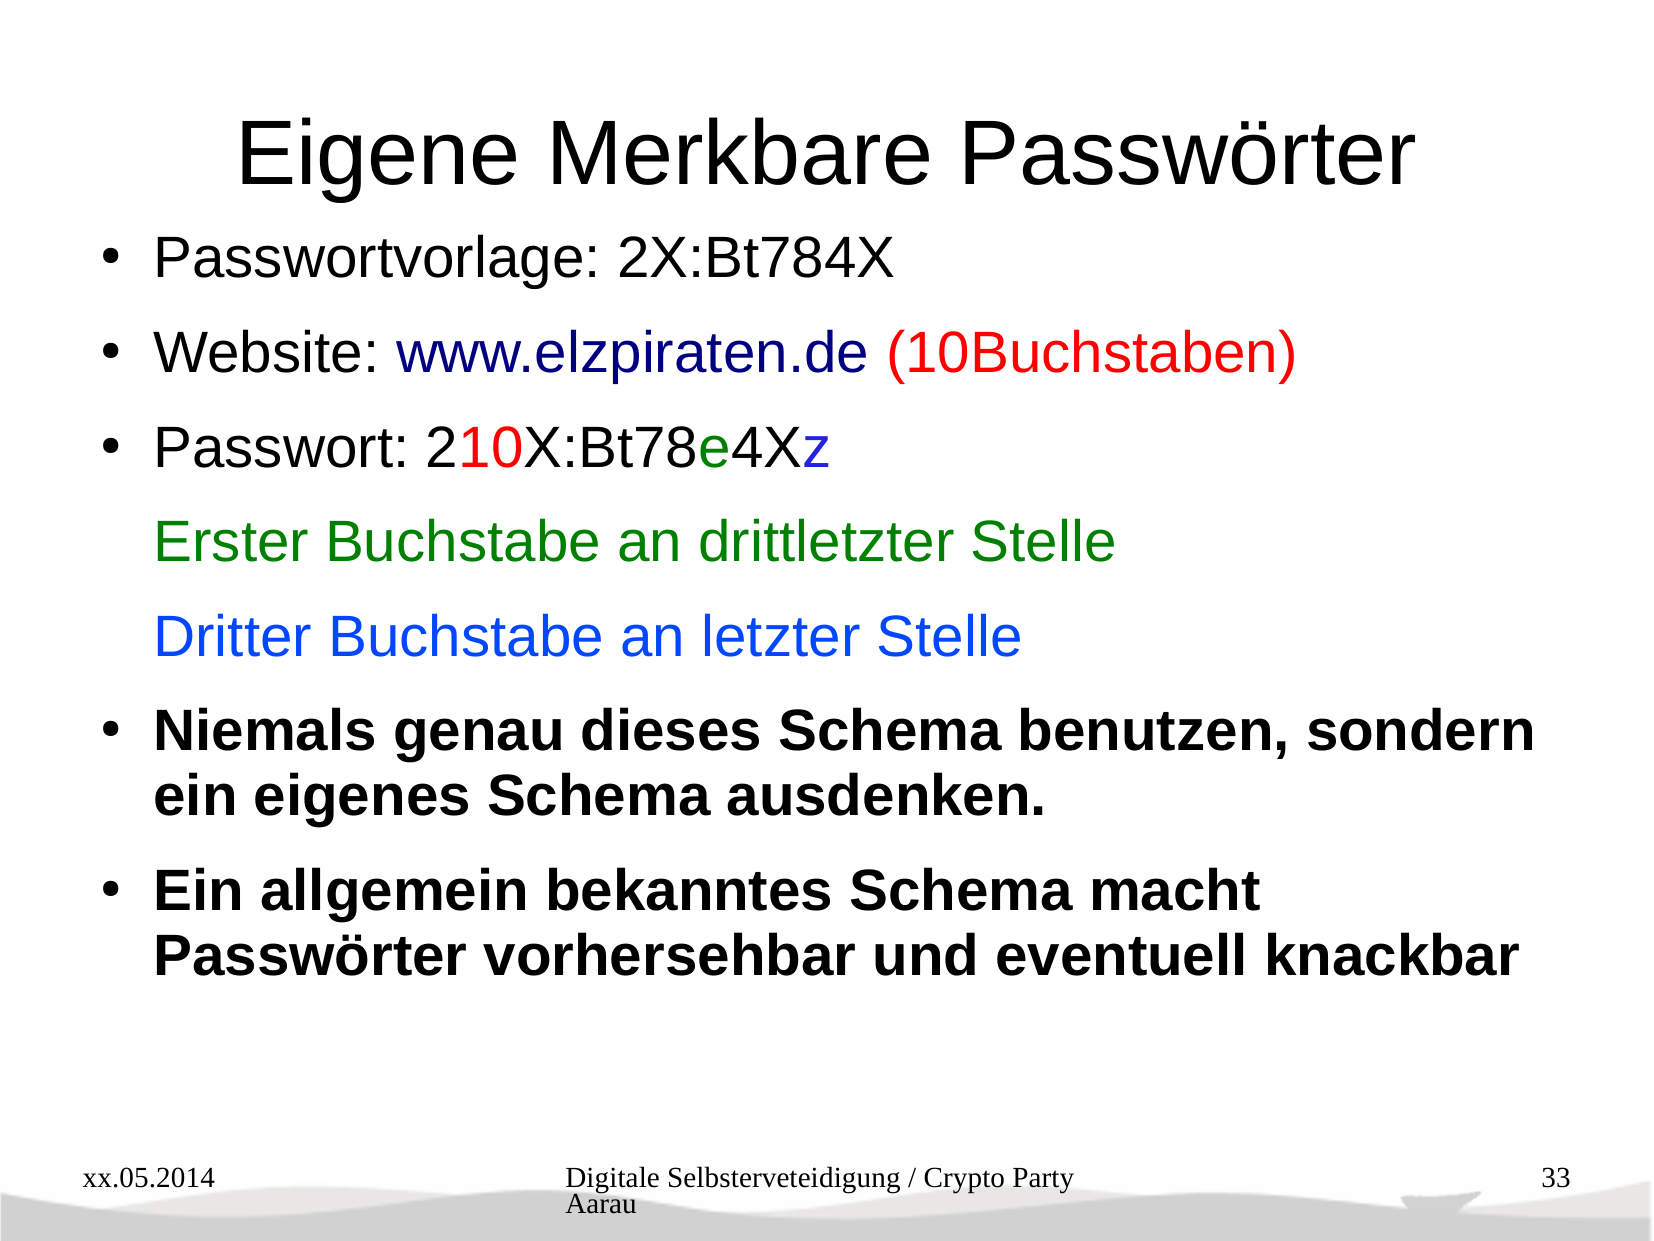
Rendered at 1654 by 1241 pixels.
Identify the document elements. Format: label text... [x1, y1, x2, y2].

picture [994, 1179, 1001, 1186]
picture [174, 1179, 181, 1186]
picture [123, 1179, 130, 1186]
picture [972, 1179, 978, 1186]
picture [571, 1179, 582, 1186]
list Passwortvorlage: 2X:Bt784X Website: www.elzpiraten.de (10Buchstaben) Passwort: 210X:Bt78e4Xz Erster Buchstabe an drittletzter Stelle Dritter Buchstabe an letzter Stelle Niemals genau dieses Schema benutzen, sondern ein eigenes Schema ausdenken. Ein allgemein bekanntes Schema macht Passwörter vorhersehbar und eventuell knackbar [82, 225, 1571, 993]
picture [860, 1179, 866, 1186]
picture [708, 1179, 715, 1186]
picture [0, 1179, 1654, 1241]
title Eigene Merkbare Passwörter [82, 49, 1571, 225]
picture [823, 1179, 829, 1186]
